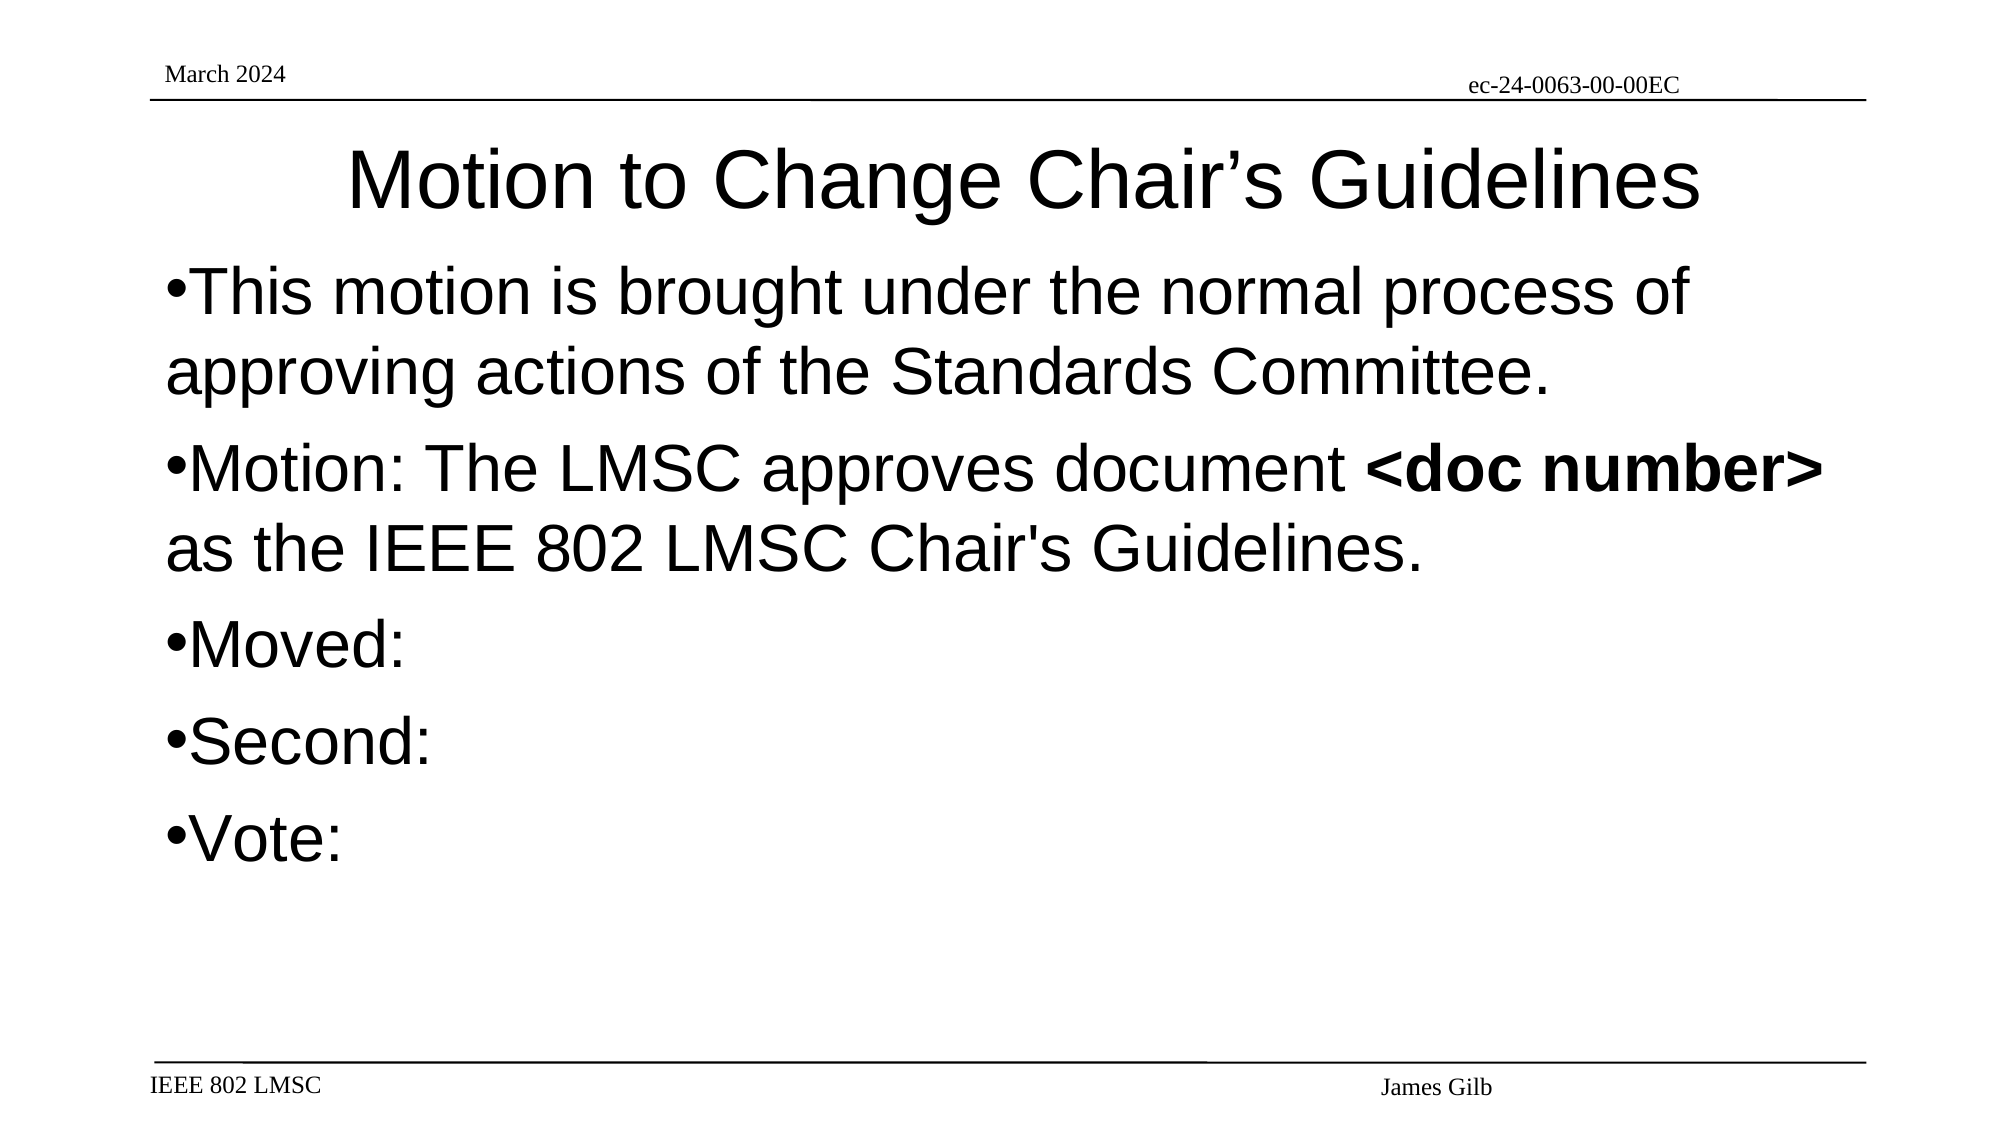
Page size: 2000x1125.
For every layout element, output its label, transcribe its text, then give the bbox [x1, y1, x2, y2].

list This motion is brought under the normal process of approving actions of the Standards Committee. Motion: The LMSC approves document <doc number> as the IEEE 802 LMSC Chair's Guidelines. Moved: Second: Vote: [149, 239, 1900, 1051]
title Motion to Change Chair’s Guidelines [149, 112, 1900, 238]
